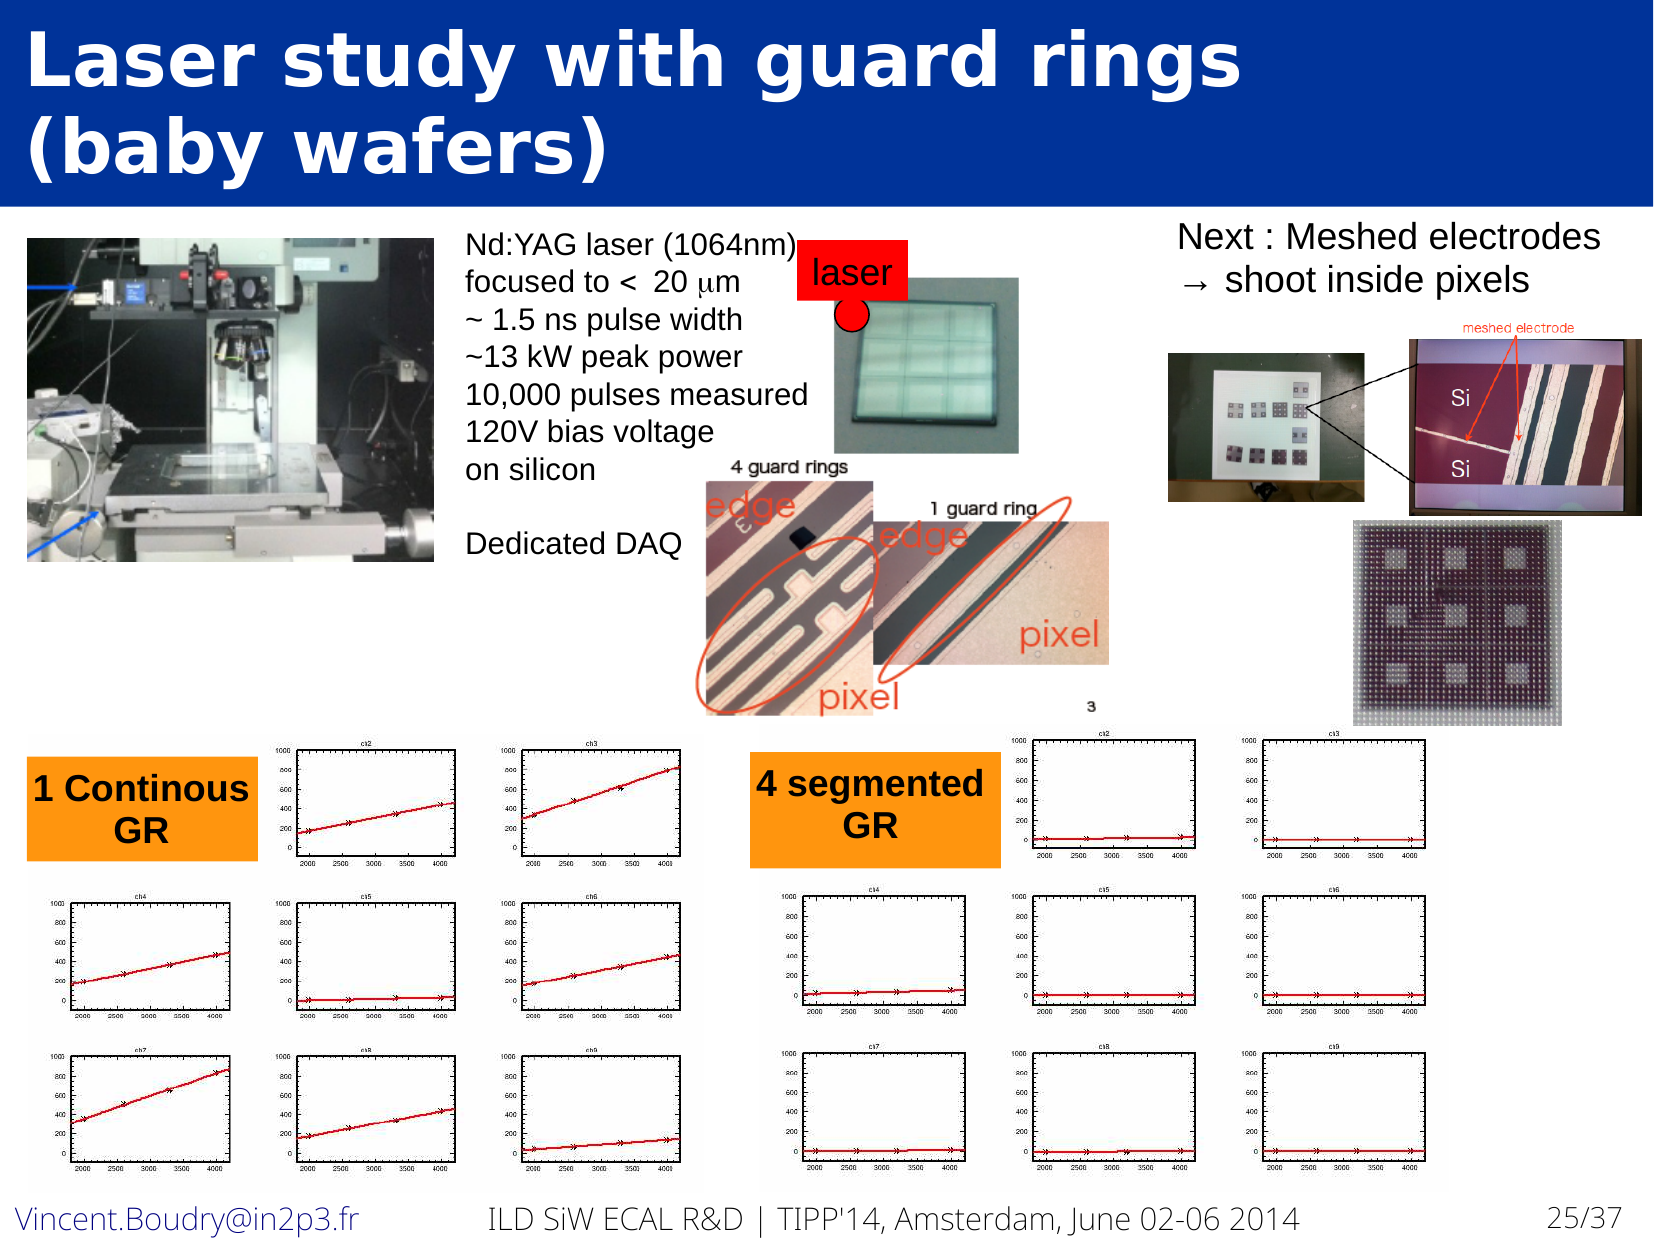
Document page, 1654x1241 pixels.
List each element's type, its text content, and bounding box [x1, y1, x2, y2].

chart [1353, 521, 1562, 726]
text_box 1 Continous GR [26, 756, 258, 862]
picture [27, 238, 444, 574]
text_box laser [825, 240, 908, 301]
title Laser study with guard rings (baby wafers) [24, 16, 1635, 192]
picture [690, 270, 1449, 1192]
picture [28, 734, 704, 1193]
text_box [834, 301, 870, 332]
text_box Next : Meshed electrodes → shoot inside pixels [1162, 208, 1617, 308]
text_box Nd:YAG laser (1064nm) focused to 20 m ~ 1.5 ns pulse width ~13 kW peak power 10,000 pulses measured 120V bias voltage on silicon Dedicated DAQ [450, 216, 825, 569]
picture [1156, 319, 1654, 518]
text_box 4 segmented GR [750, 752, 1001, 869]
